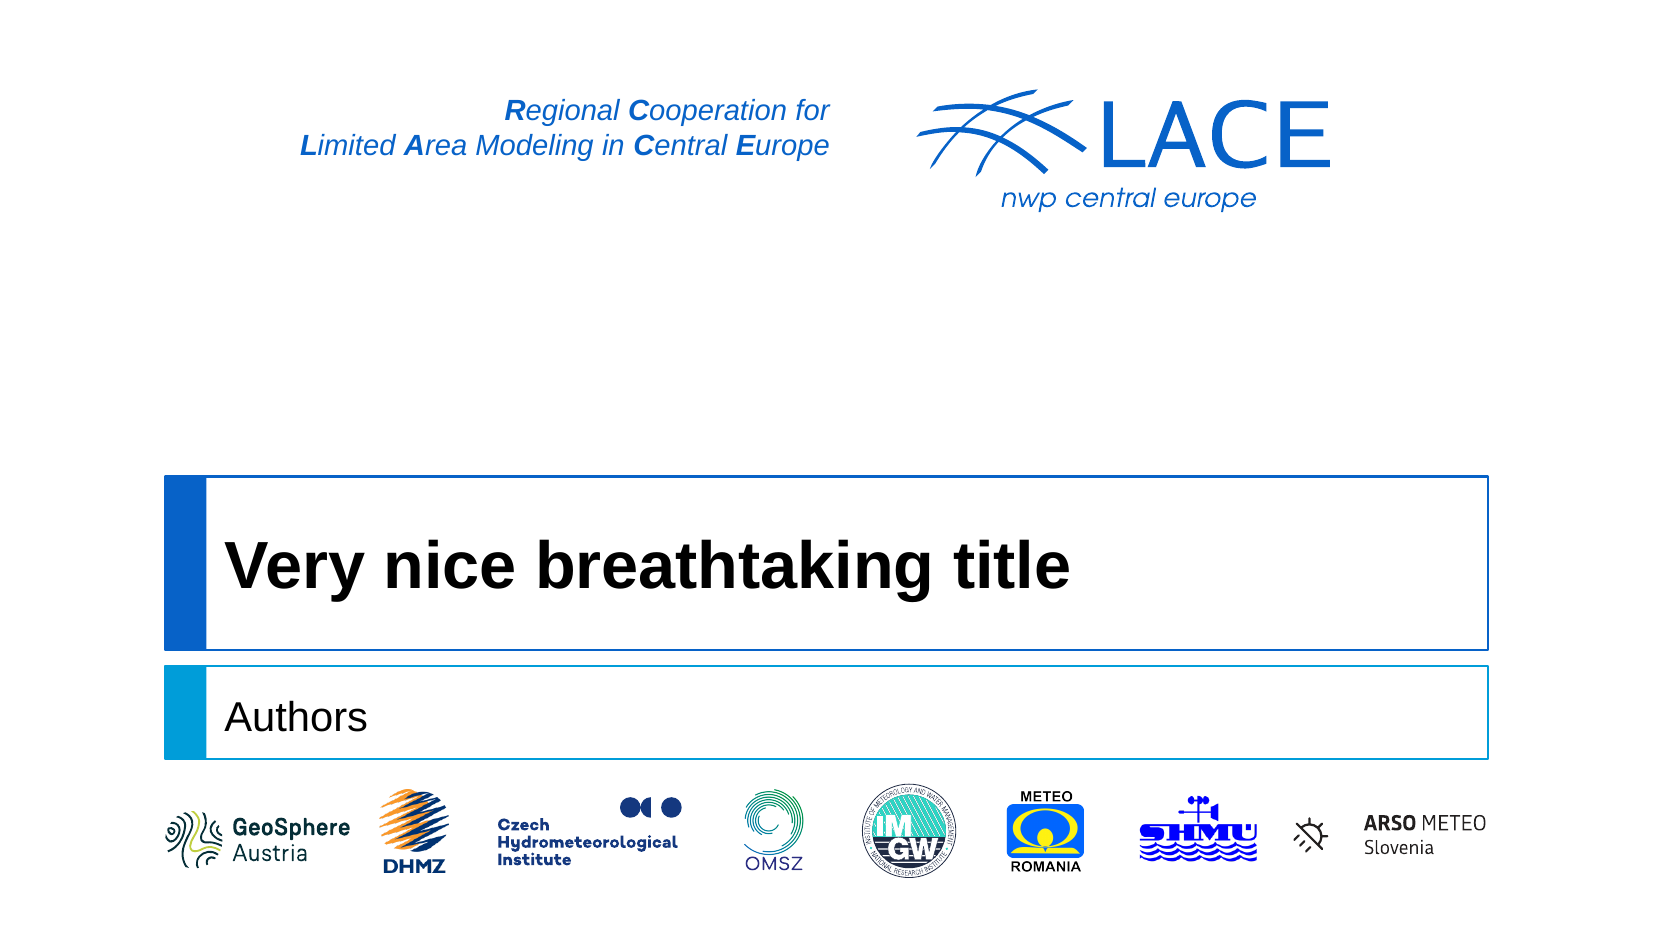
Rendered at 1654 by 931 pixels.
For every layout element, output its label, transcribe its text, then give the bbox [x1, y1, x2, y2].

picture [744, 789, 804, 875]
subtitle Authors [212, 673, 1477, 757]
picture [1139, 795, 1257, 862]
picture [1003, 789, 1088, 874]
title Very nice breathtaking title [212, 484, 1477, 640]
picture [379, 789, 449, 873]
